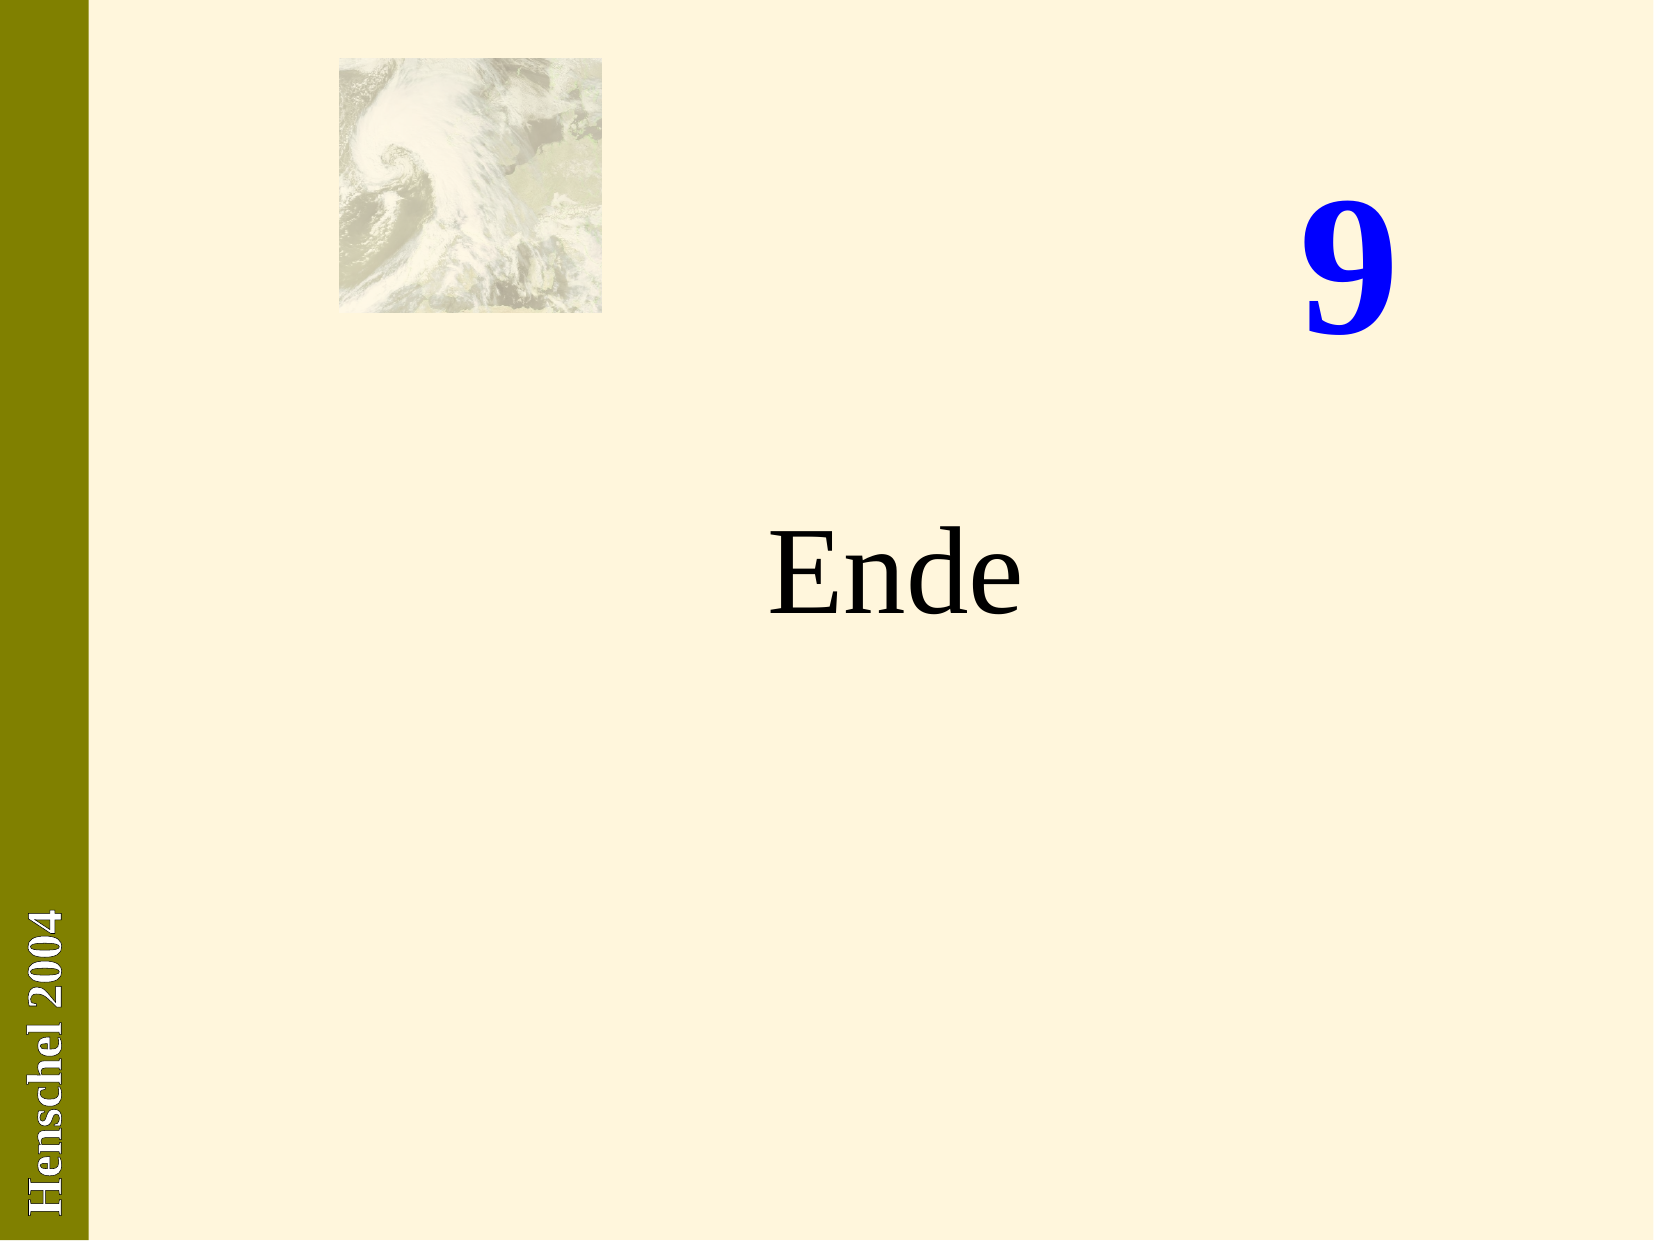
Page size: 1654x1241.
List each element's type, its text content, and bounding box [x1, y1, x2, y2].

picture [339, 59, 602, 313]
text_box Ende [767, 501, 1025, 641]
